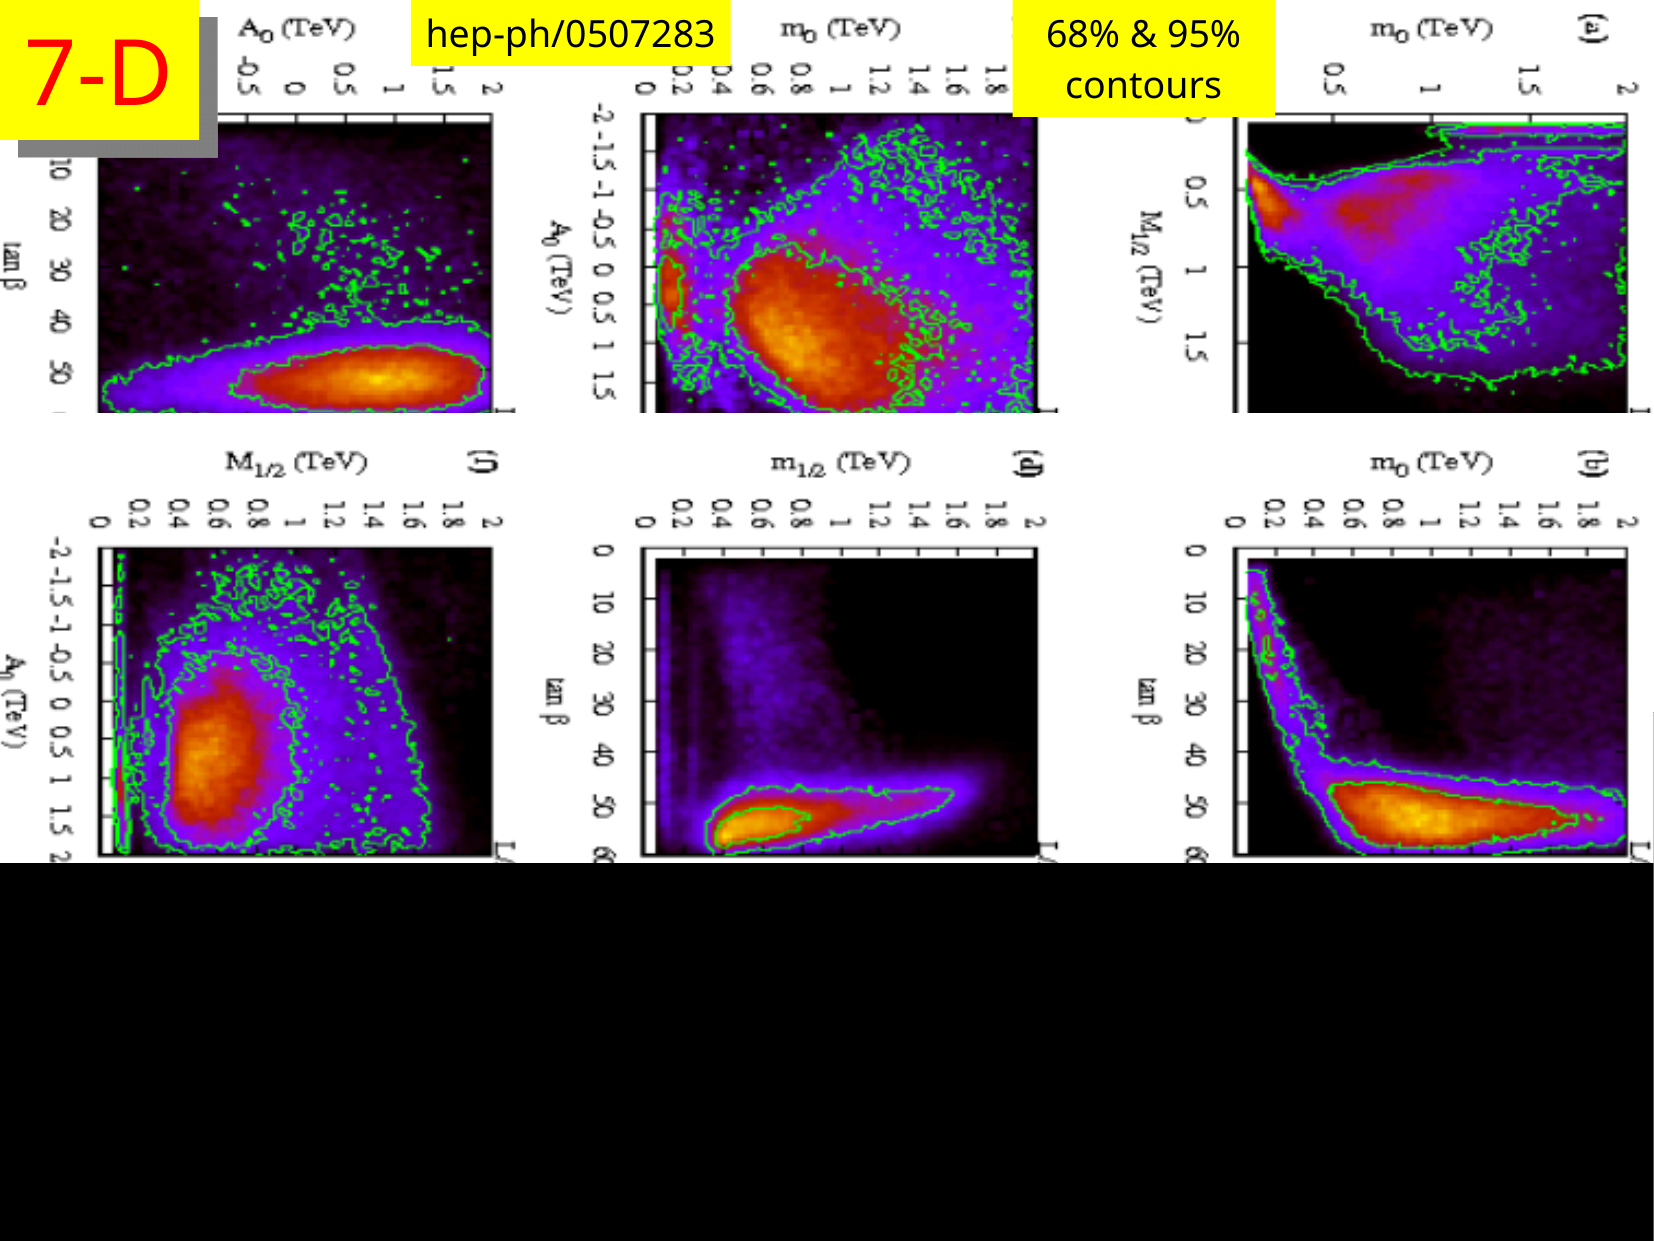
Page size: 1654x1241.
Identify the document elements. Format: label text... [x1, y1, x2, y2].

picture [0, 450, 1654, 863]
text_box 68% & 95% contours [1012, 0, 1276, 106]
text_box hep-ph/0507283 [410, 0, 713, 61]
text_box 7-D [0, 0, 200, 126]
picture [0, 0, 1654, 413]
